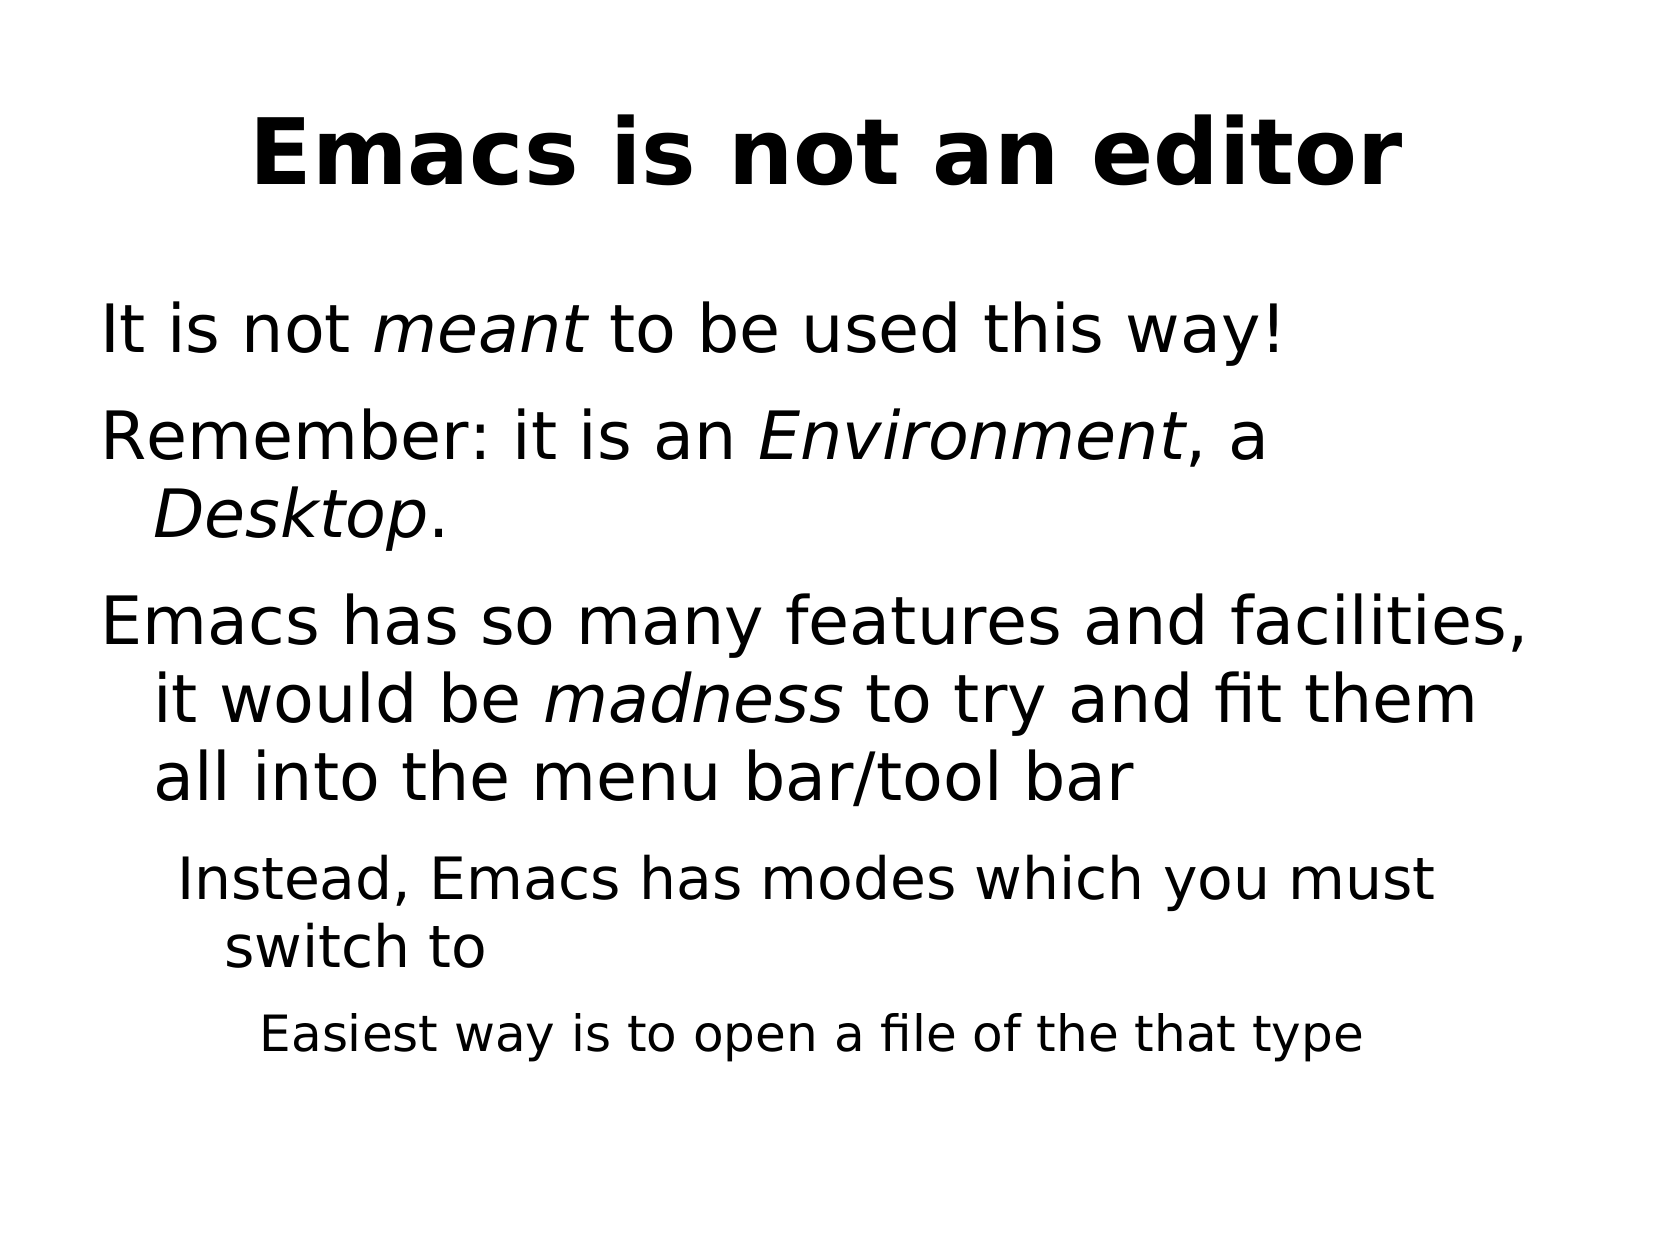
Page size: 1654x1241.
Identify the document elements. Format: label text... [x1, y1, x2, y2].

list It is not meant to be used this way! Remember: it is an Environment, a Desktop. Emacs has so many features and facilities, it would be madness to try and fit them all into the menu bar/tool bar Instead, Emacs has modes which you must switch to Easiest way is to open a file of the that type [82, 290, 1571, 1109]
title Emacs is not an editor [82, 49, 1571, 257]
